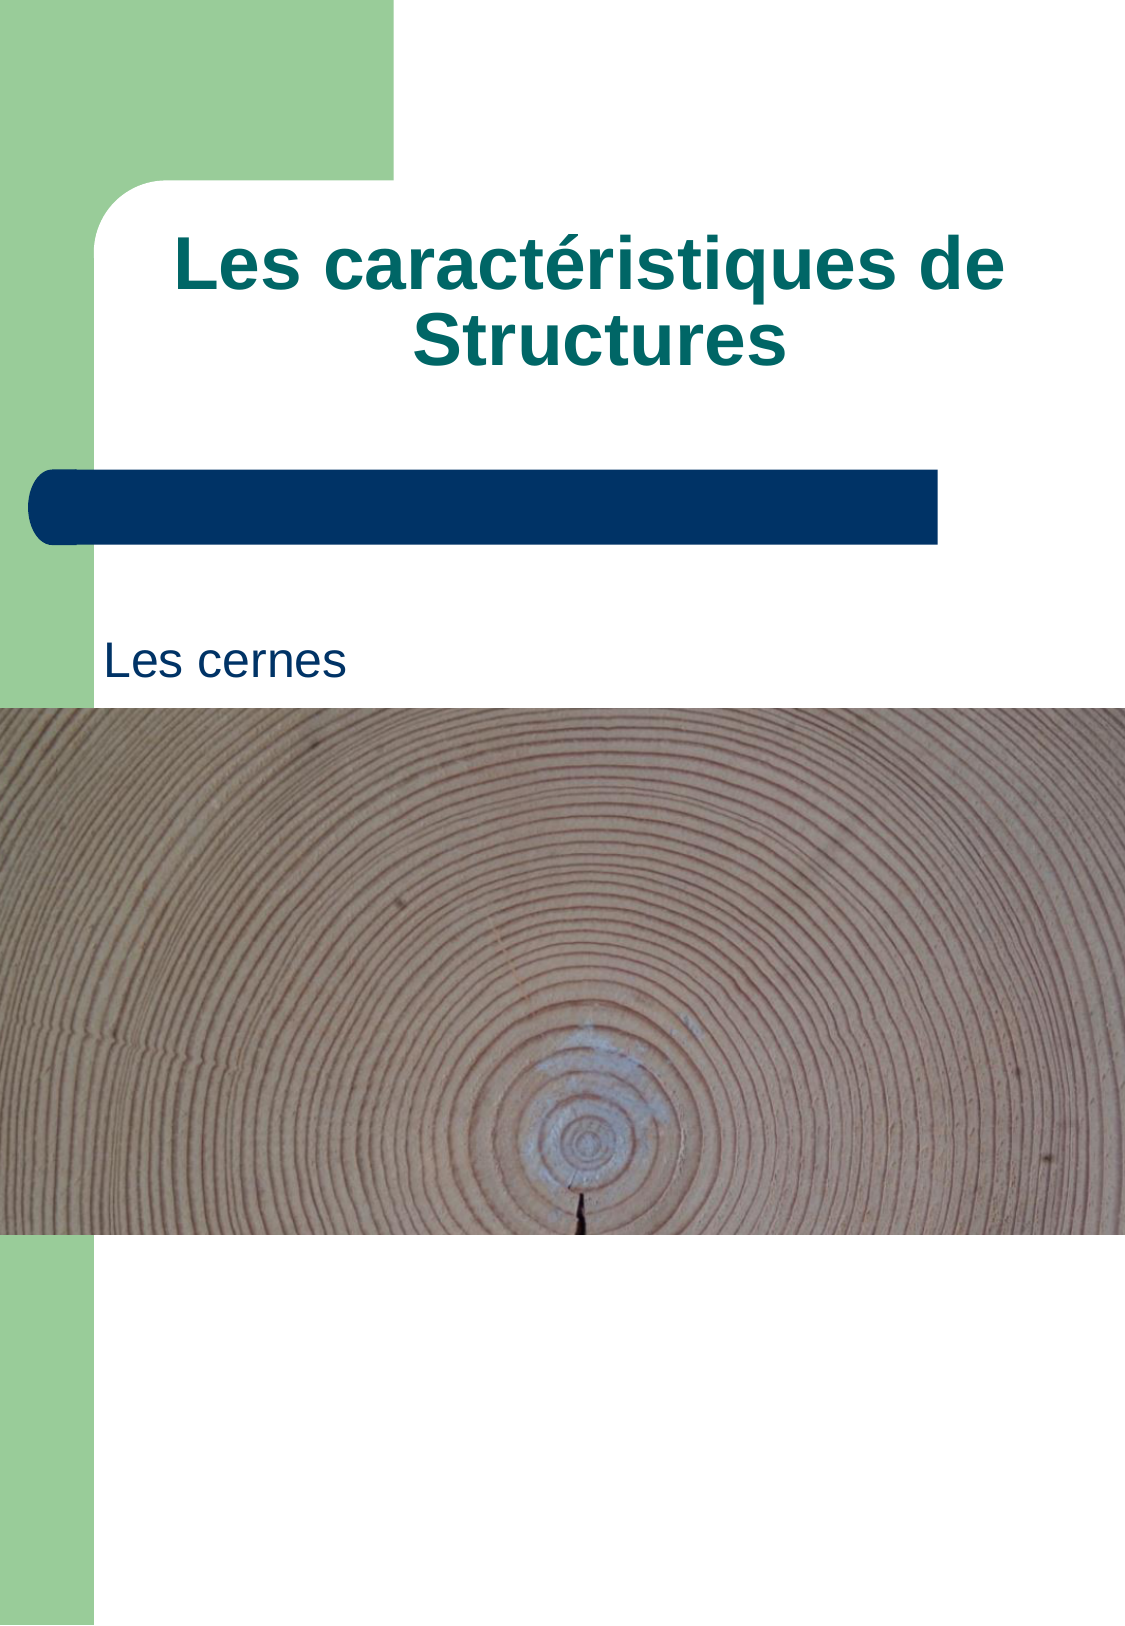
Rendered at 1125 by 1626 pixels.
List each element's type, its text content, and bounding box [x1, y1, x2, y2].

text_box Les cernes [88, 620, 363, 695]
title Les caractéristiques de Structures [108, 177, 1093, 433]
picture [0, 708, 1125, 1235]
